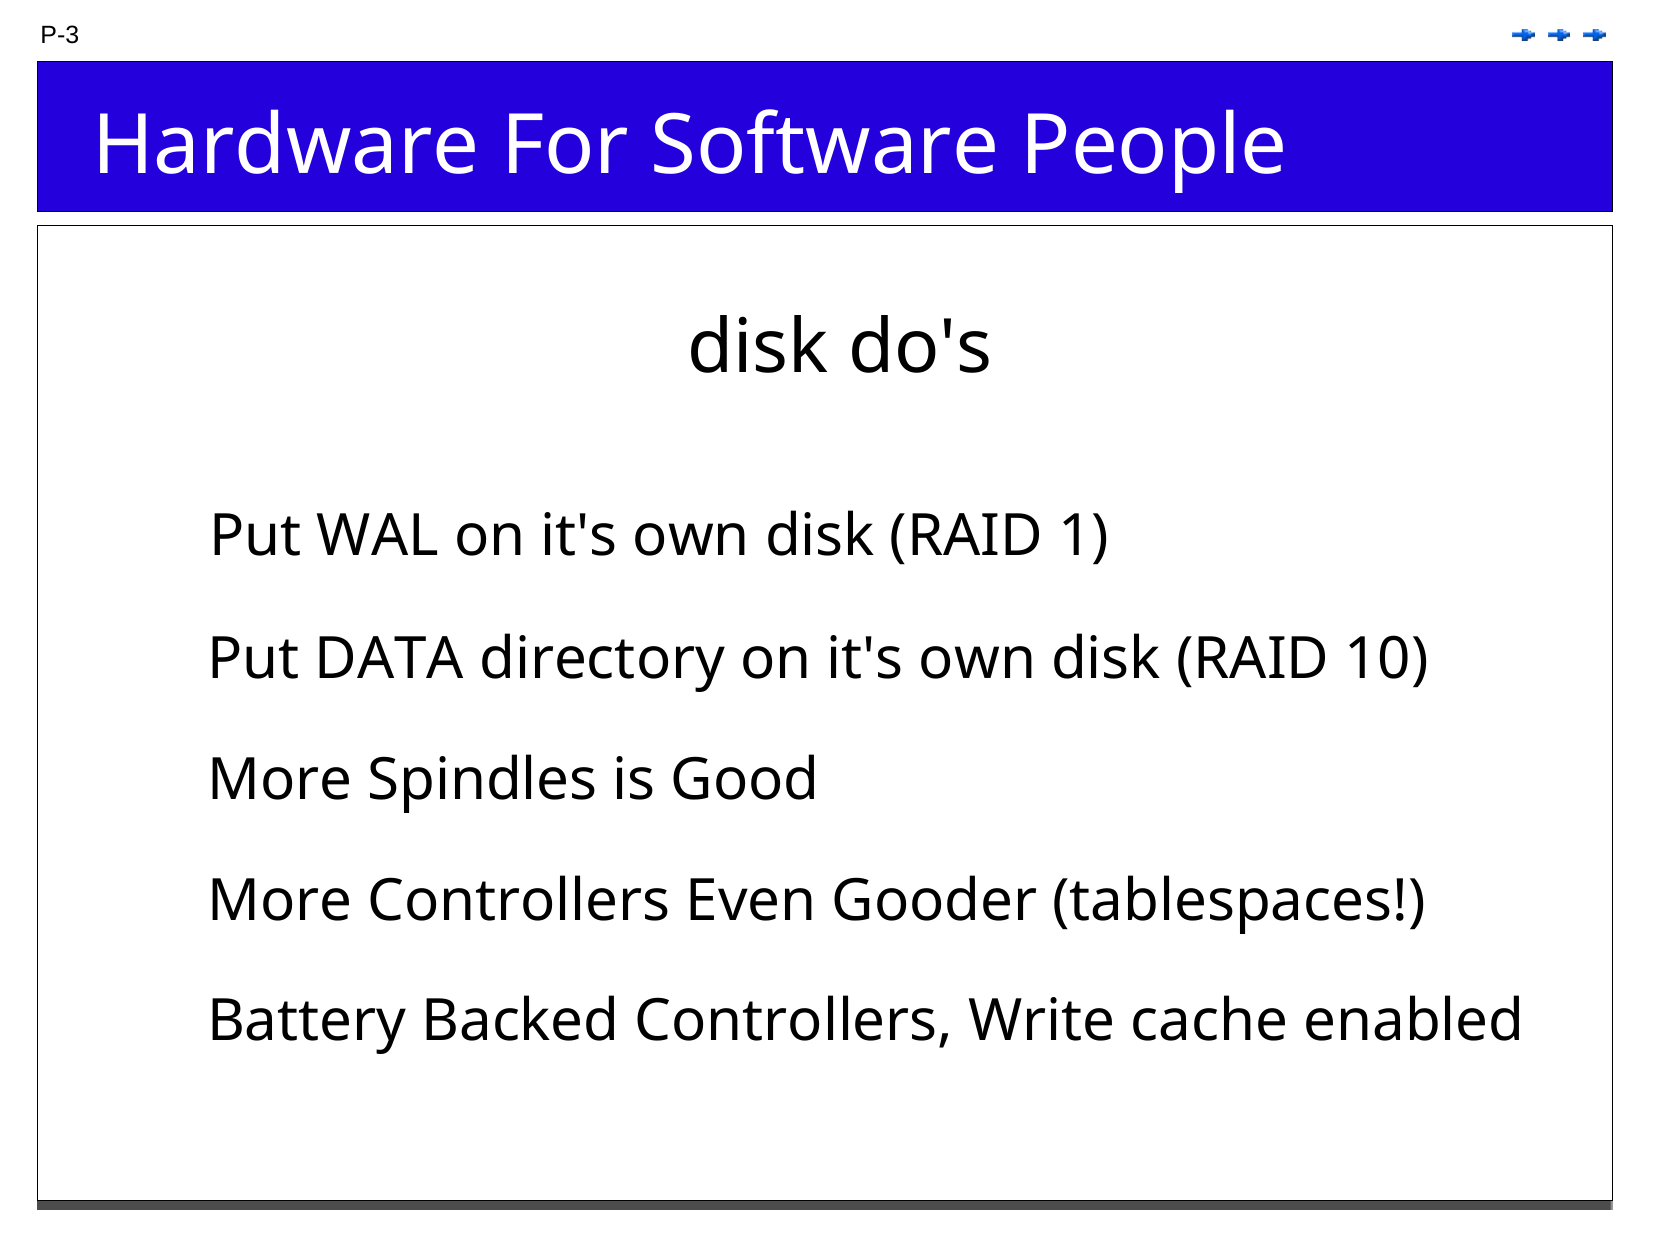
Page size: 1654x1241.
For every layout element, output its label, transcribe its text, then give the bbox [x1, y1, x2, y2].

picture [1512, 29, 1535, 41]
text_box Hardware For Software People [77, 77, 1228, 193]
text_box P-3 [25, 13, 95, 70]
text_box Put WAL on it's own disk (RAID 1) Put DATA directory on it's own disk (RAID 10) More Spindles is Good More Controllers Even Gooder (tablespaces!) Battery Backed Controllers, Write cache enabled [177, 476, 1477, 1018]
text_box [37, 61, 1613, 212]
picture [1548, 29, 1570, 41]
text_box disk do's [672, 284, 981, 390]
text_box [37, 225, 1613, 1201]
picture [1583, 29, 1606, 41]
